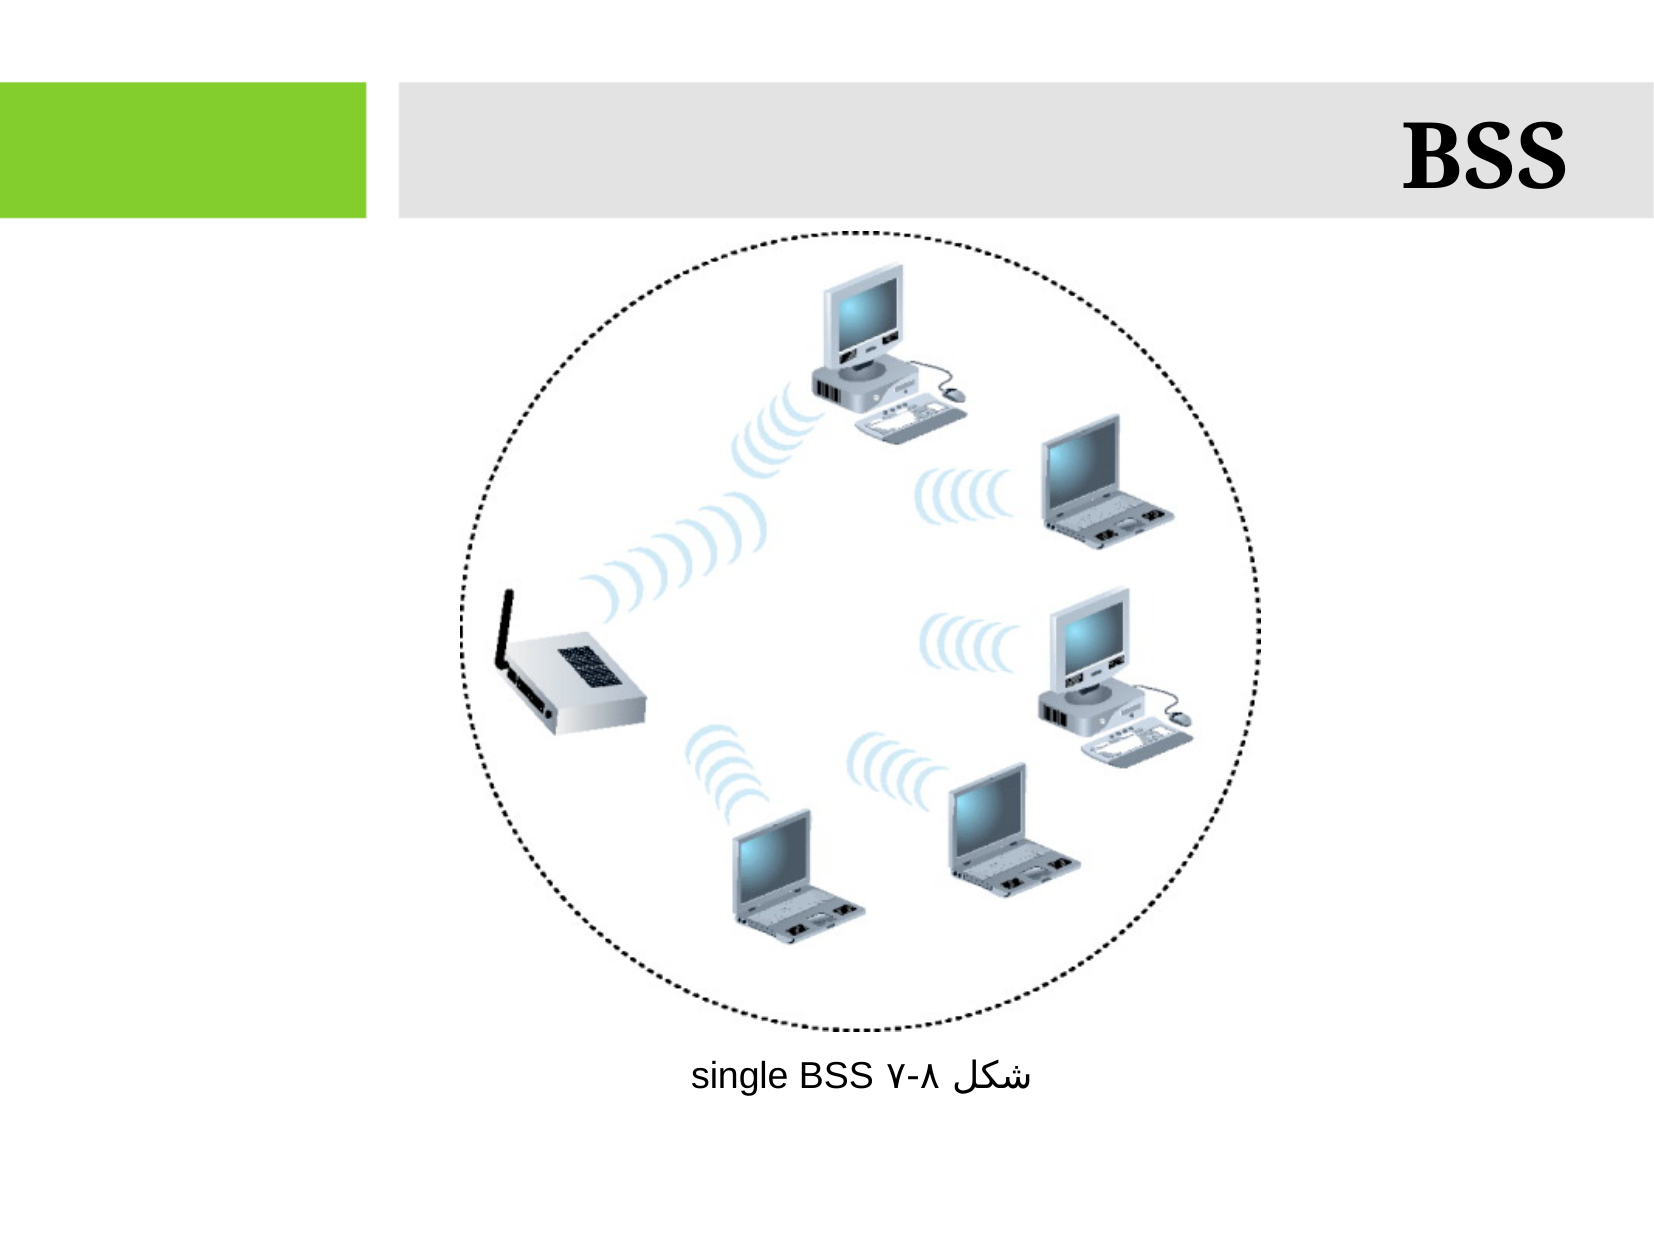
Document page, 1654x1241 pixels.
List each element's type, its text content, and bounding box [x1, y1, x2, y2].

picture [0, 0, 1654, 1241]
text_box شکل ۸-۷ single BSS [523, 1043, 1236, 1105]
title BSS [82, 49, 1571, 257]
